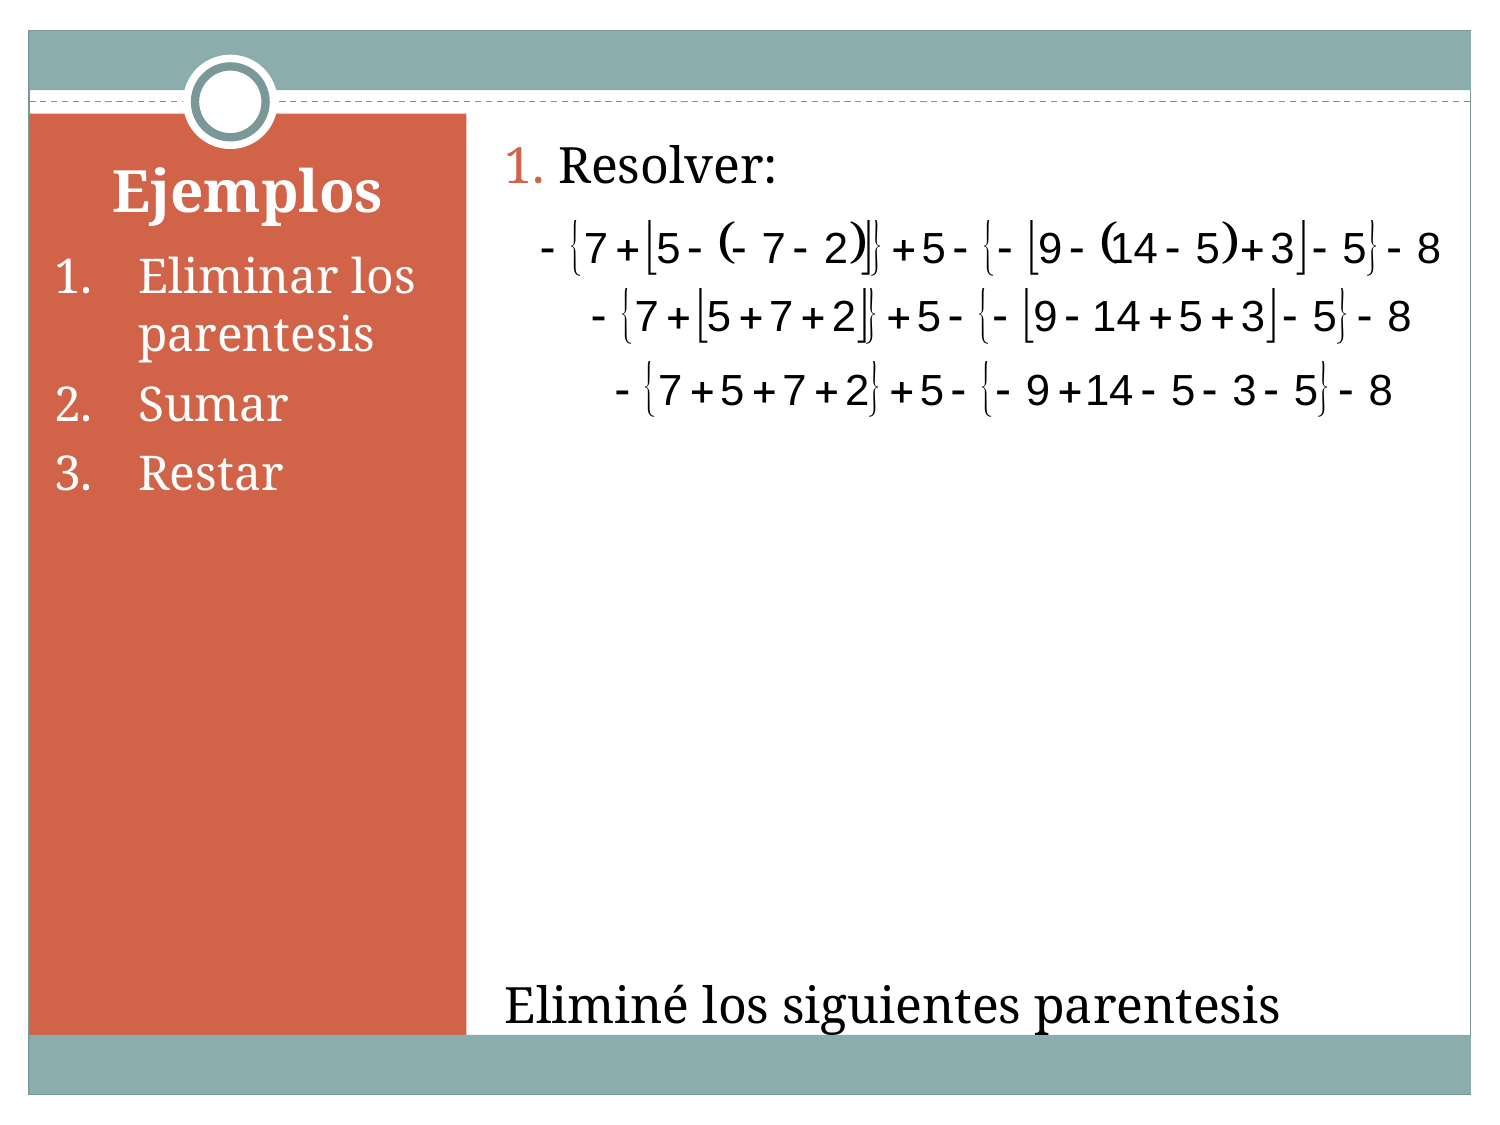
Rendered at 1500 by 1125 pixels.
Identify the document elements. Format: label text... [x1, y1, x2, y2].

list Eliminar los parentesis Sumar Restar [39, 238, 467, 1024]
chart [533, 220, 1447, 282]
chart [584, 288, 1418, 351]
text_box 1. Resolver: Eliminé los siguientes parentesis [490, 125, 1451, 1041]
chart [608, 361, 1402, 424]
